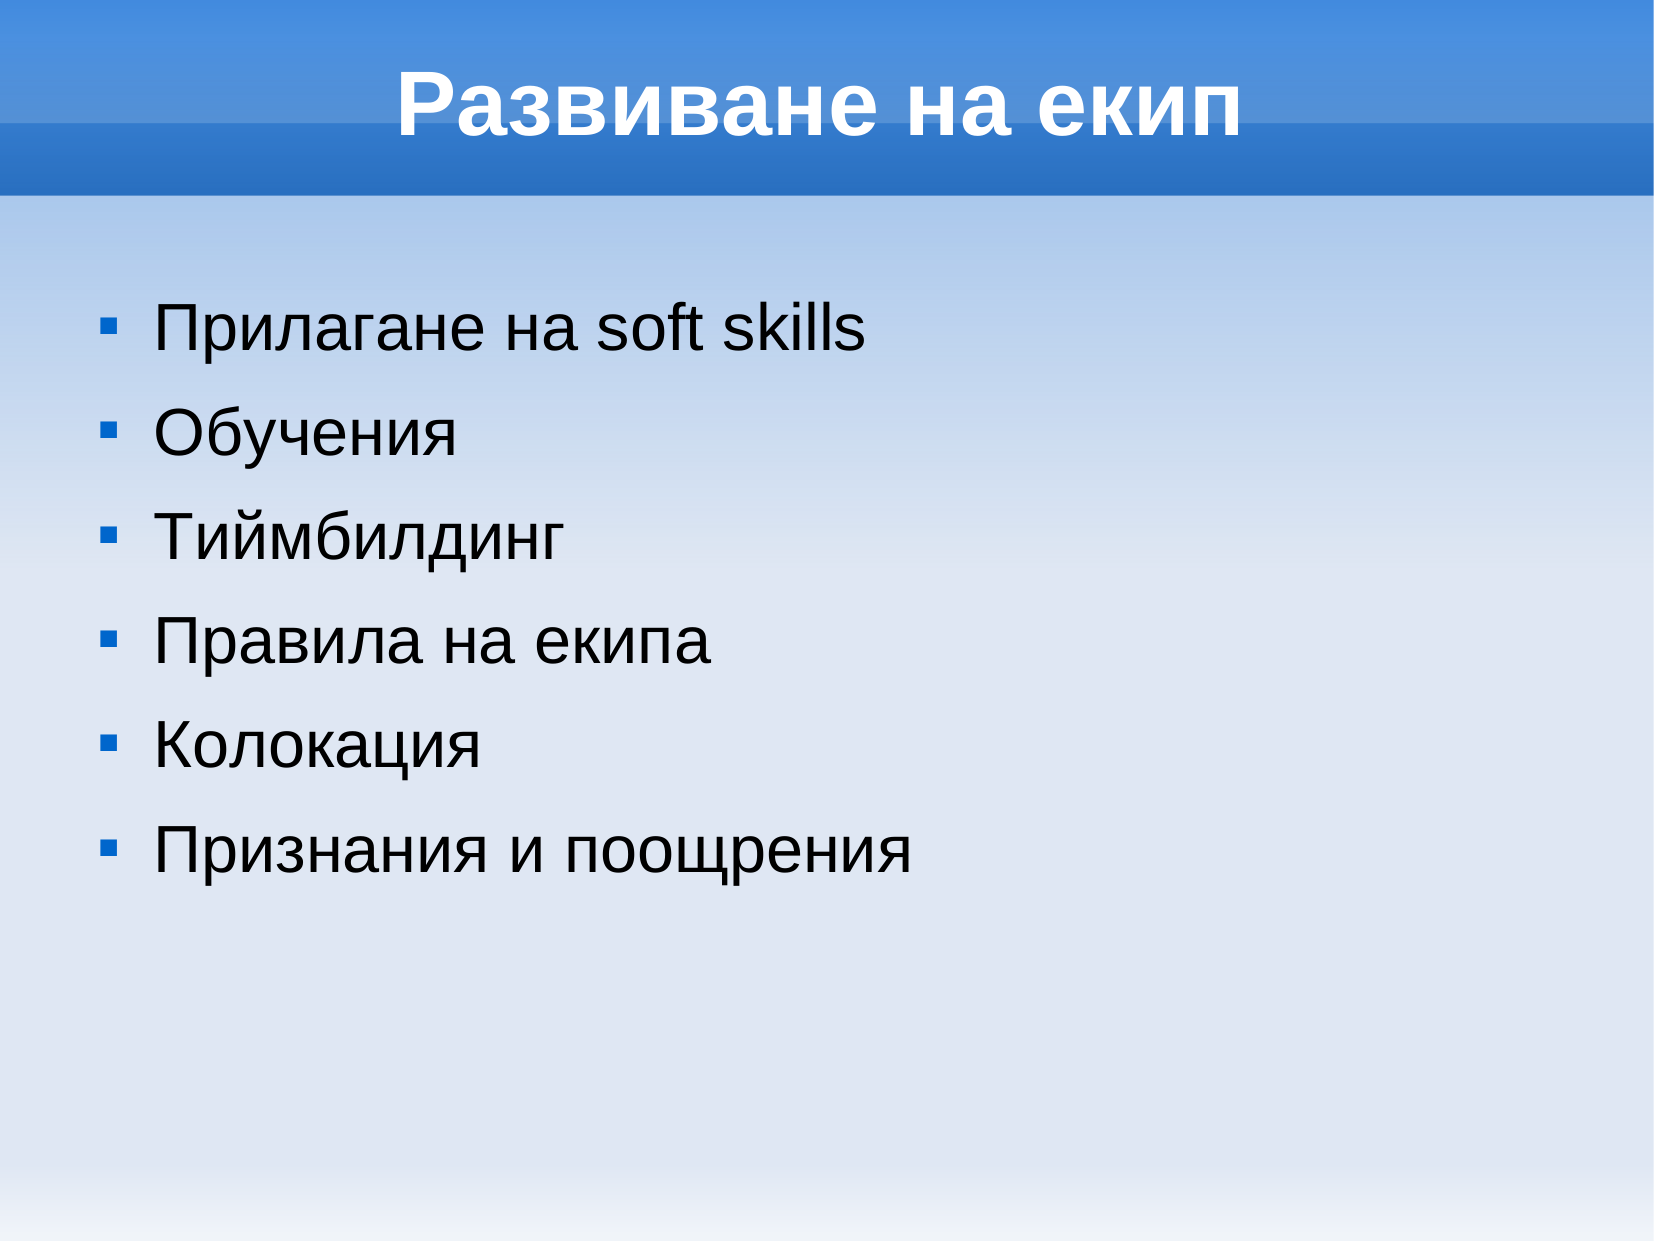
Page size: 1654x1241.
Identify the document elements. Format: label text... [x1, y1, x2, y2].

title Развиване на екип [76, 0, 1565, 208]
picture [0, 0, 1654, 1241]
list Прилагане на soft skills Обучения Тиймбилдинг Правила на екипа Колокация Признания и поощрения [82, 290, 1571, 1109]
